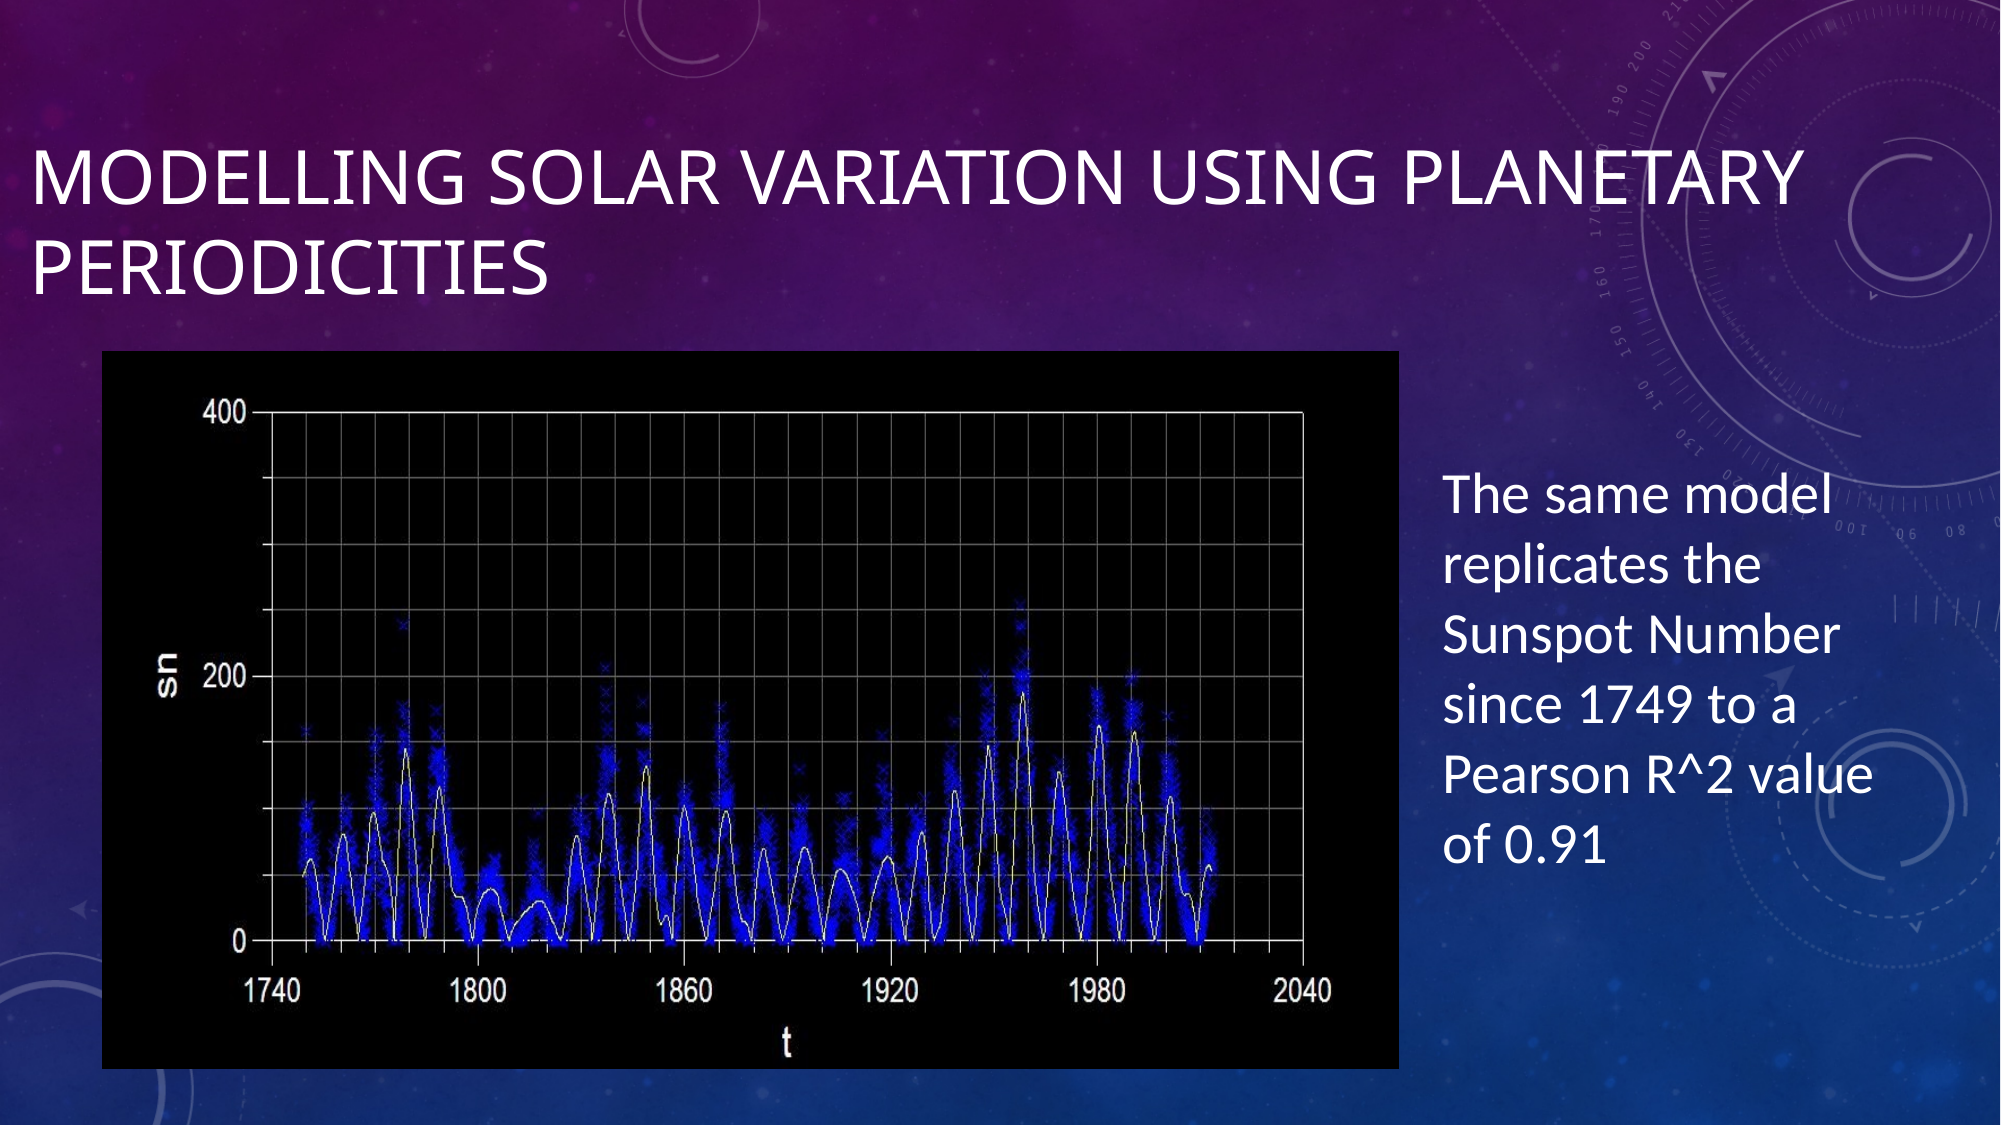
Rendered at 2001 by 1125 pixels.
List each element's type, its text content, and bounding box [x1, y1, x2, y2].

title Modelling solar variation using planetary periodicities [14, 99, 2000, 339]
text_box The same model replicates the Sunspot Number since 1749 to a Pearson R^2 value of 0.91 [1428, 447, 1914, 883]
picture [0, 0, 2001, 1125]
